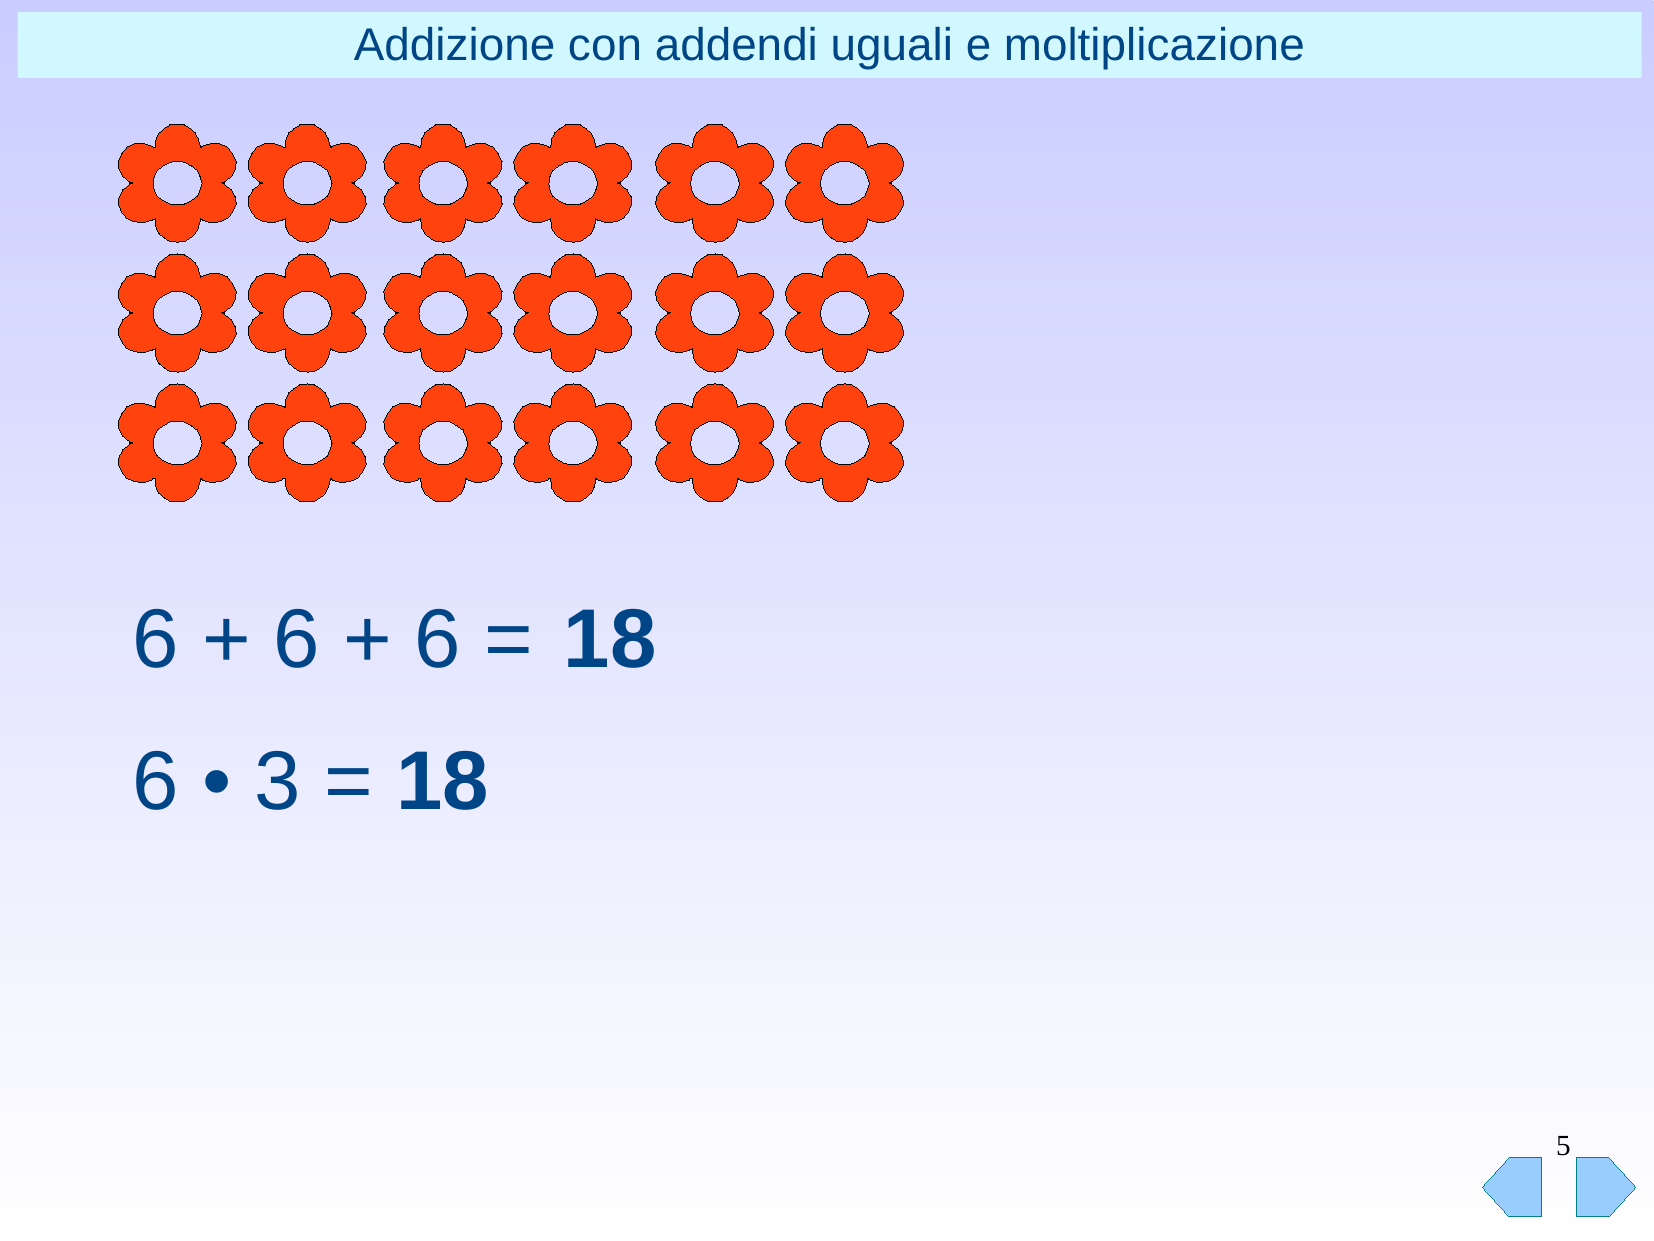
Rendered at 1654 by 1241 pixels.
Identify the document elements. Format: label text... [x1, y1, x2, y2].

text_box [655, 124, 774, 243]
text_box [655, 383, 774, 502]
text_box [118, 124, 237, 243]
text_box [1482, 1157, 1542, 1217]
text_box [655, 253, 774, 373]
text_box [383, 383, 503, 502]
text_box [1576, 1157, 1636, 1217]
text_box [513, 124, 632, 243]
text_box [785, 383, 904, 502]
text_box 6 • 3 = 18 [118, 726, 562, 835]
text_box [248, 253, 367, 373]
text_box Addizione con addendi uguali e moltiplicazione [17, 11, 1642, 78]
text_box [785, 124, 904, 243]
text_box [513, 253, 632, 373]
text_box [513, 383, 632, 502]
text_box [383, 124, 503, 243]
text_box 18 [549, 584, 993, 693]
text_box [383, 253, 503, 373]
text_box [248, 383, 367, 502]
text_box [785, 253, 904, 373]
text_box [248, 124, 367, 243]
text_box 6 + 6 + 6 = [118, 584, 549, 693]
text_box [118, 383, 237, 502]
text_box [118, 253, 237, 373]
